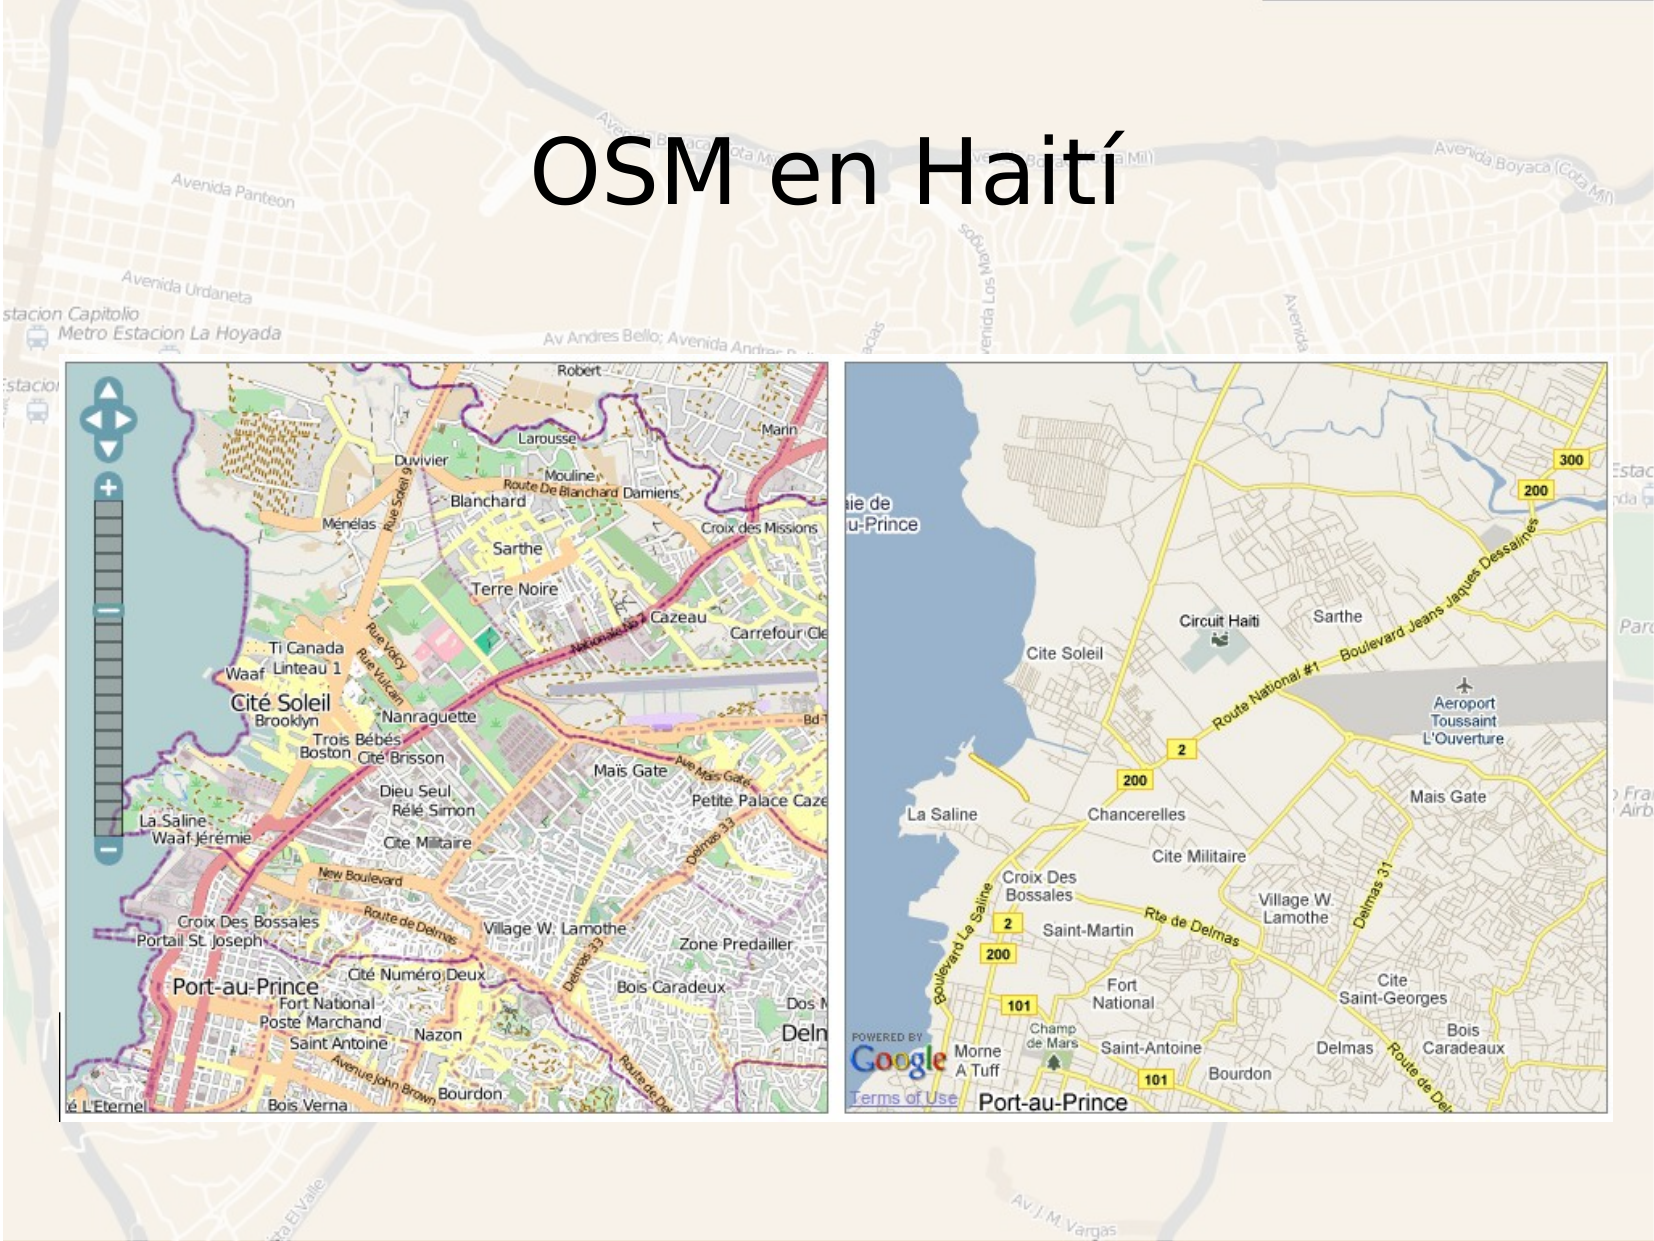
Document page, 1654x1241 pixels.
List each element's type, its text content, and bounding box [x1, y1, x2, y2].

title OSM en Haití [82, 88, 1571, 257]
picture [59, 354, 1613, 1123]
